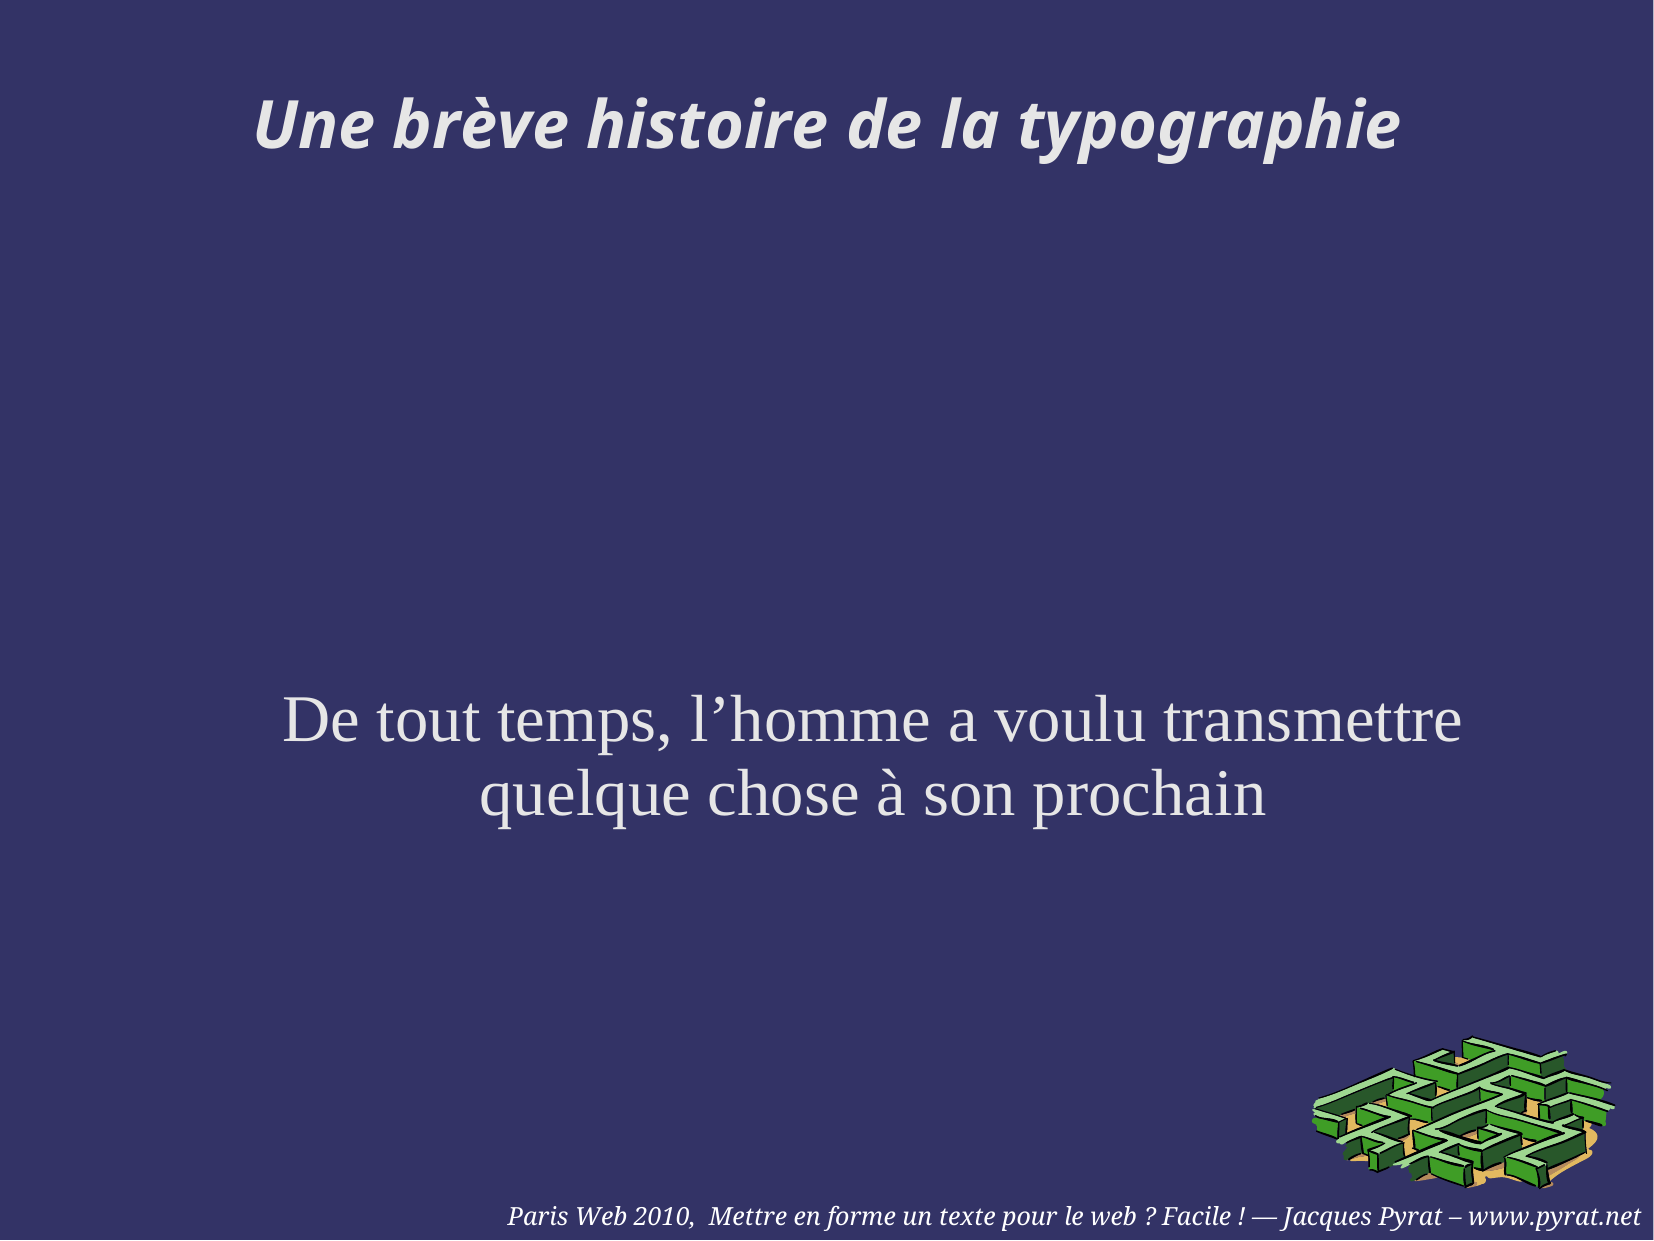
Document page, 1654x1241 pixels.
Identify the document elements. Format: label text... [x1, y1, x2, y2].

subtitle De tout temps, l’homme a voulu transmettre quelque chose à son prochain [178, 364, 1570, 1147]
title Une brève histoire de la typographie [121, 19, 1534, 227]
